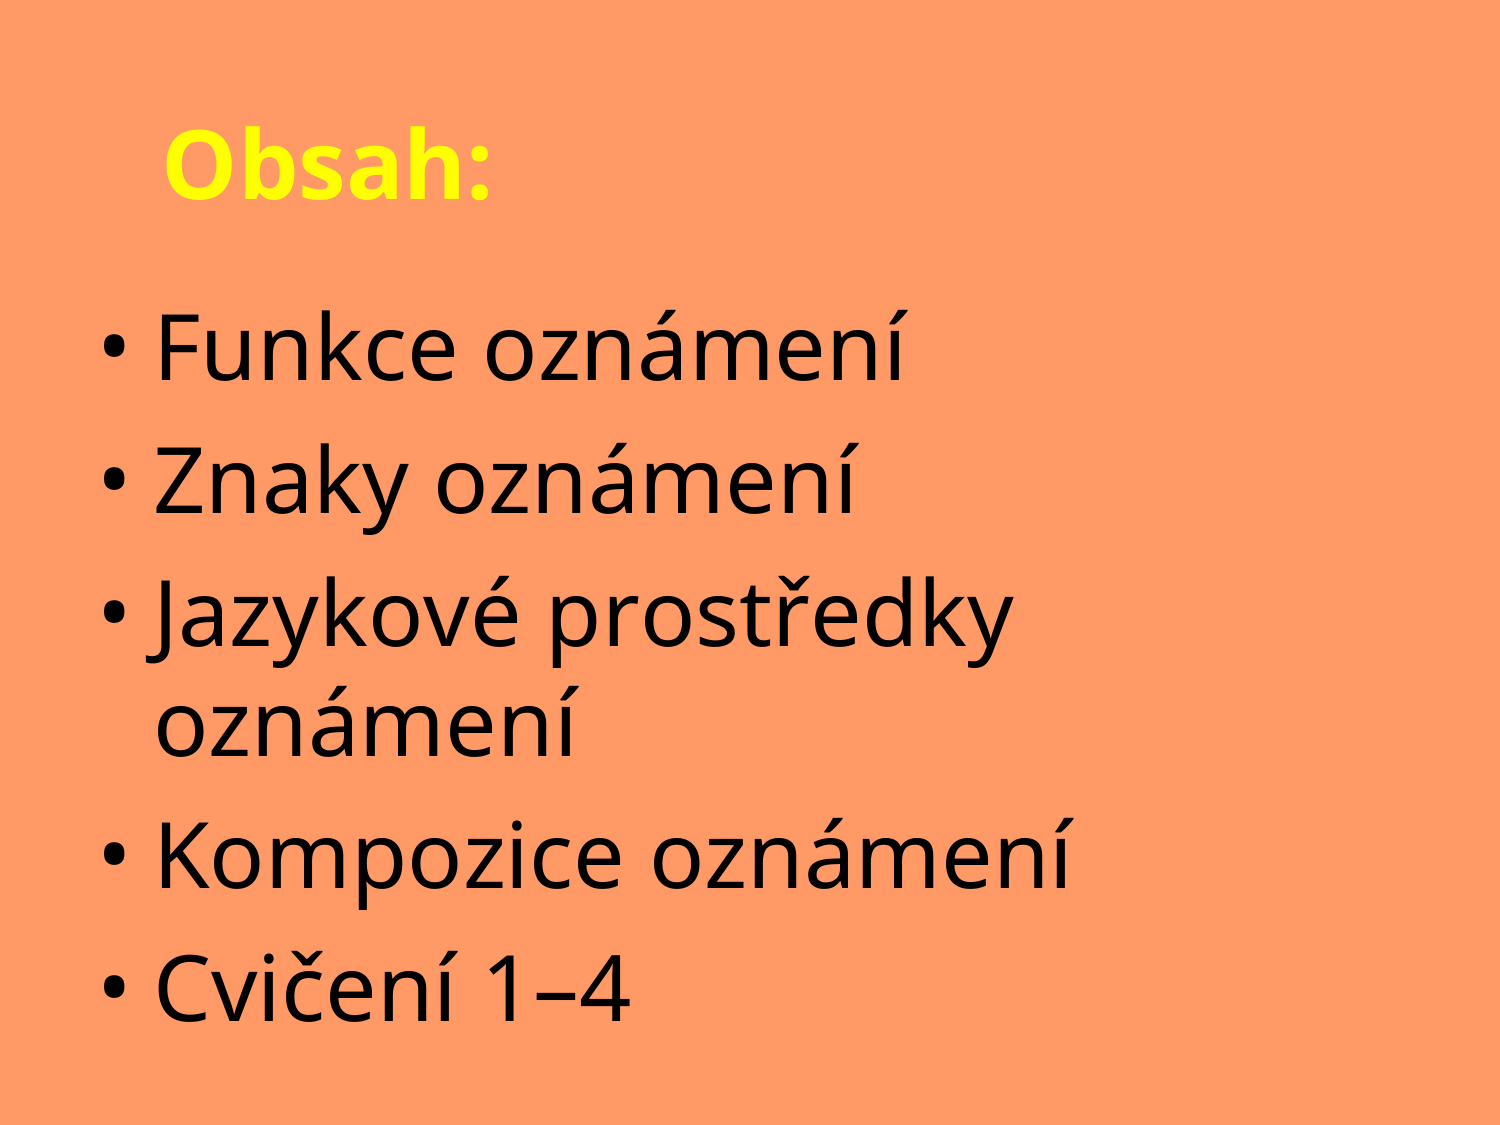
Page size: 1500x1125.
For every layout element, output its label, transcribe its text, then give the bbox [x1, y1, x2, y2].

list Funkce oznámení Znaky oznámení Jazykové prostředky oznámení Kompozice oznámení Cvičení 1–4 [82, 281, 1433, 1125]
title Obsah: [75, 47, 1426, 276]
